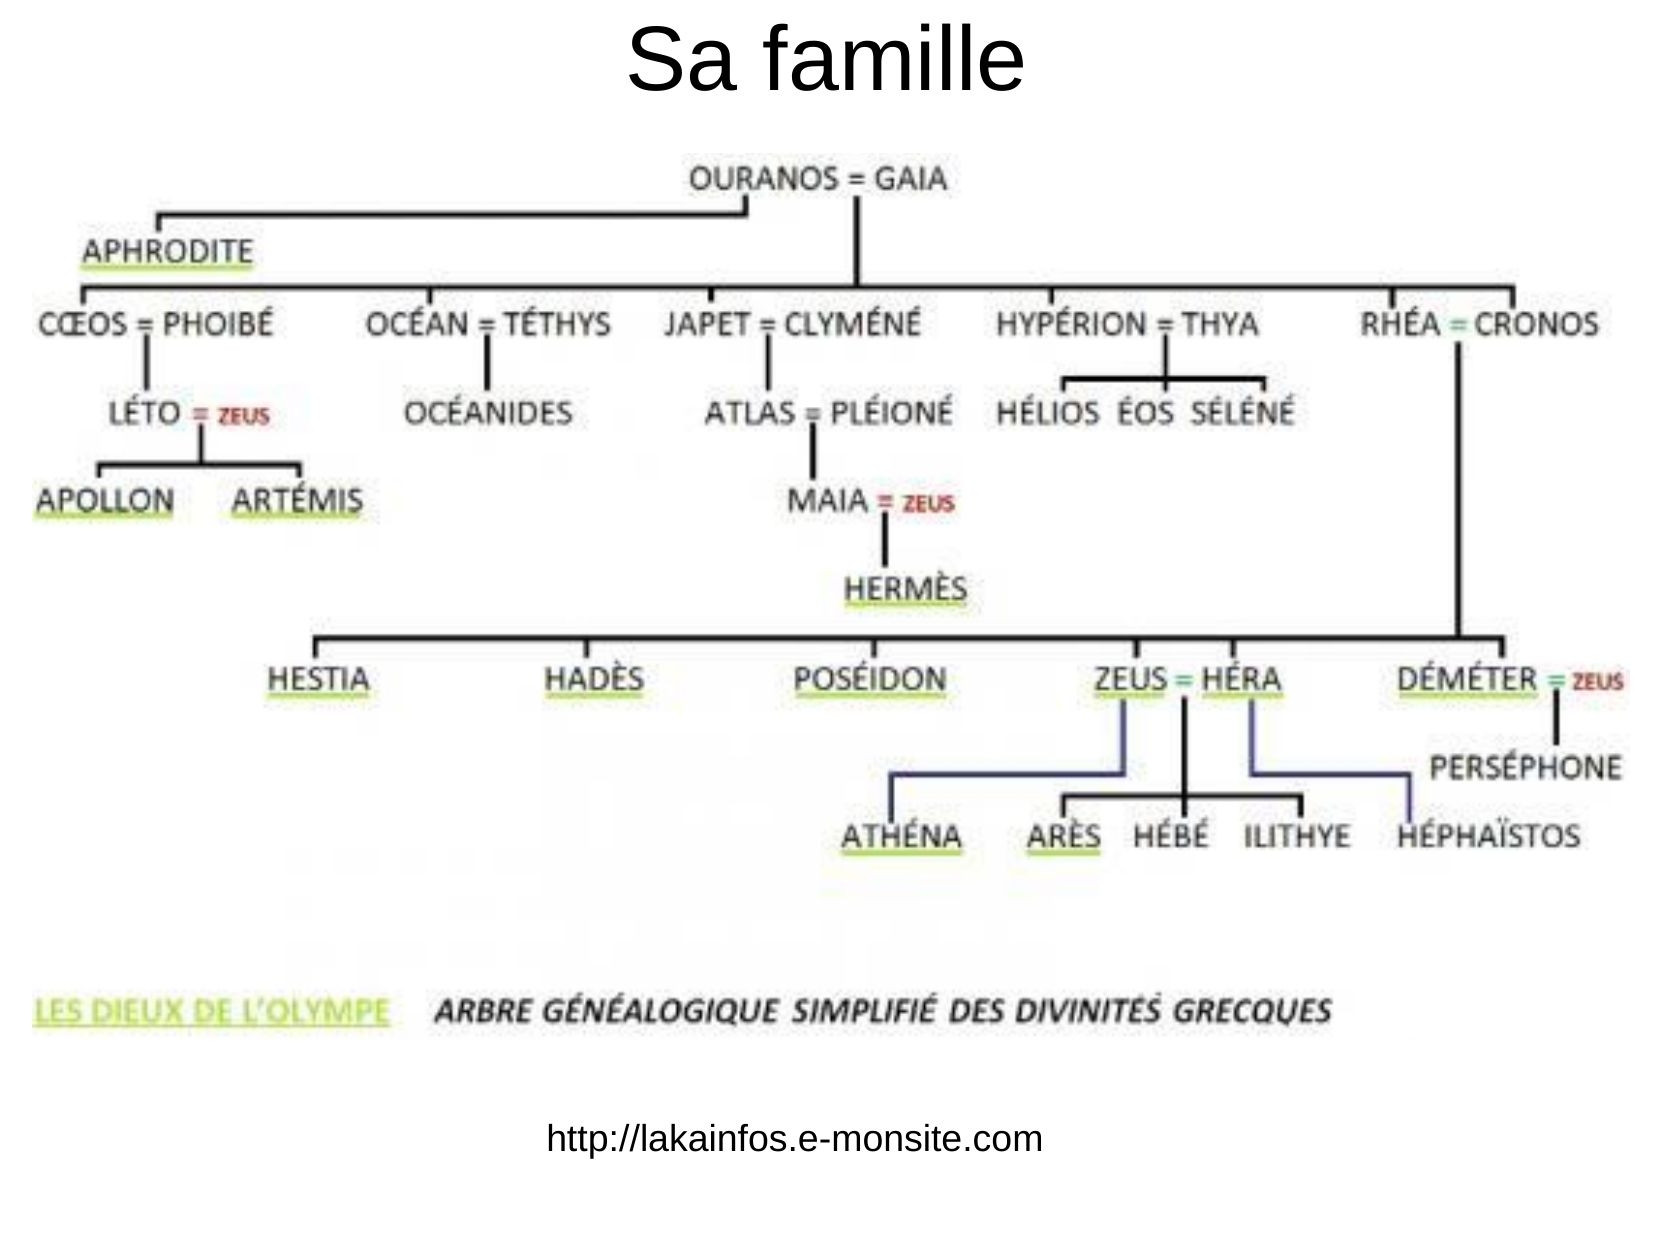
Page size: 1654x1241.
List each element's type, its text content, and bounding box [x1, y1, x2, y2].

text_box http://lakainfos.e-monsite.com [531, 1110, 1276, 1168]
text_box Sa famille [0, 0, 1654, 118]
picture [32, 153, 1630, 1040]
